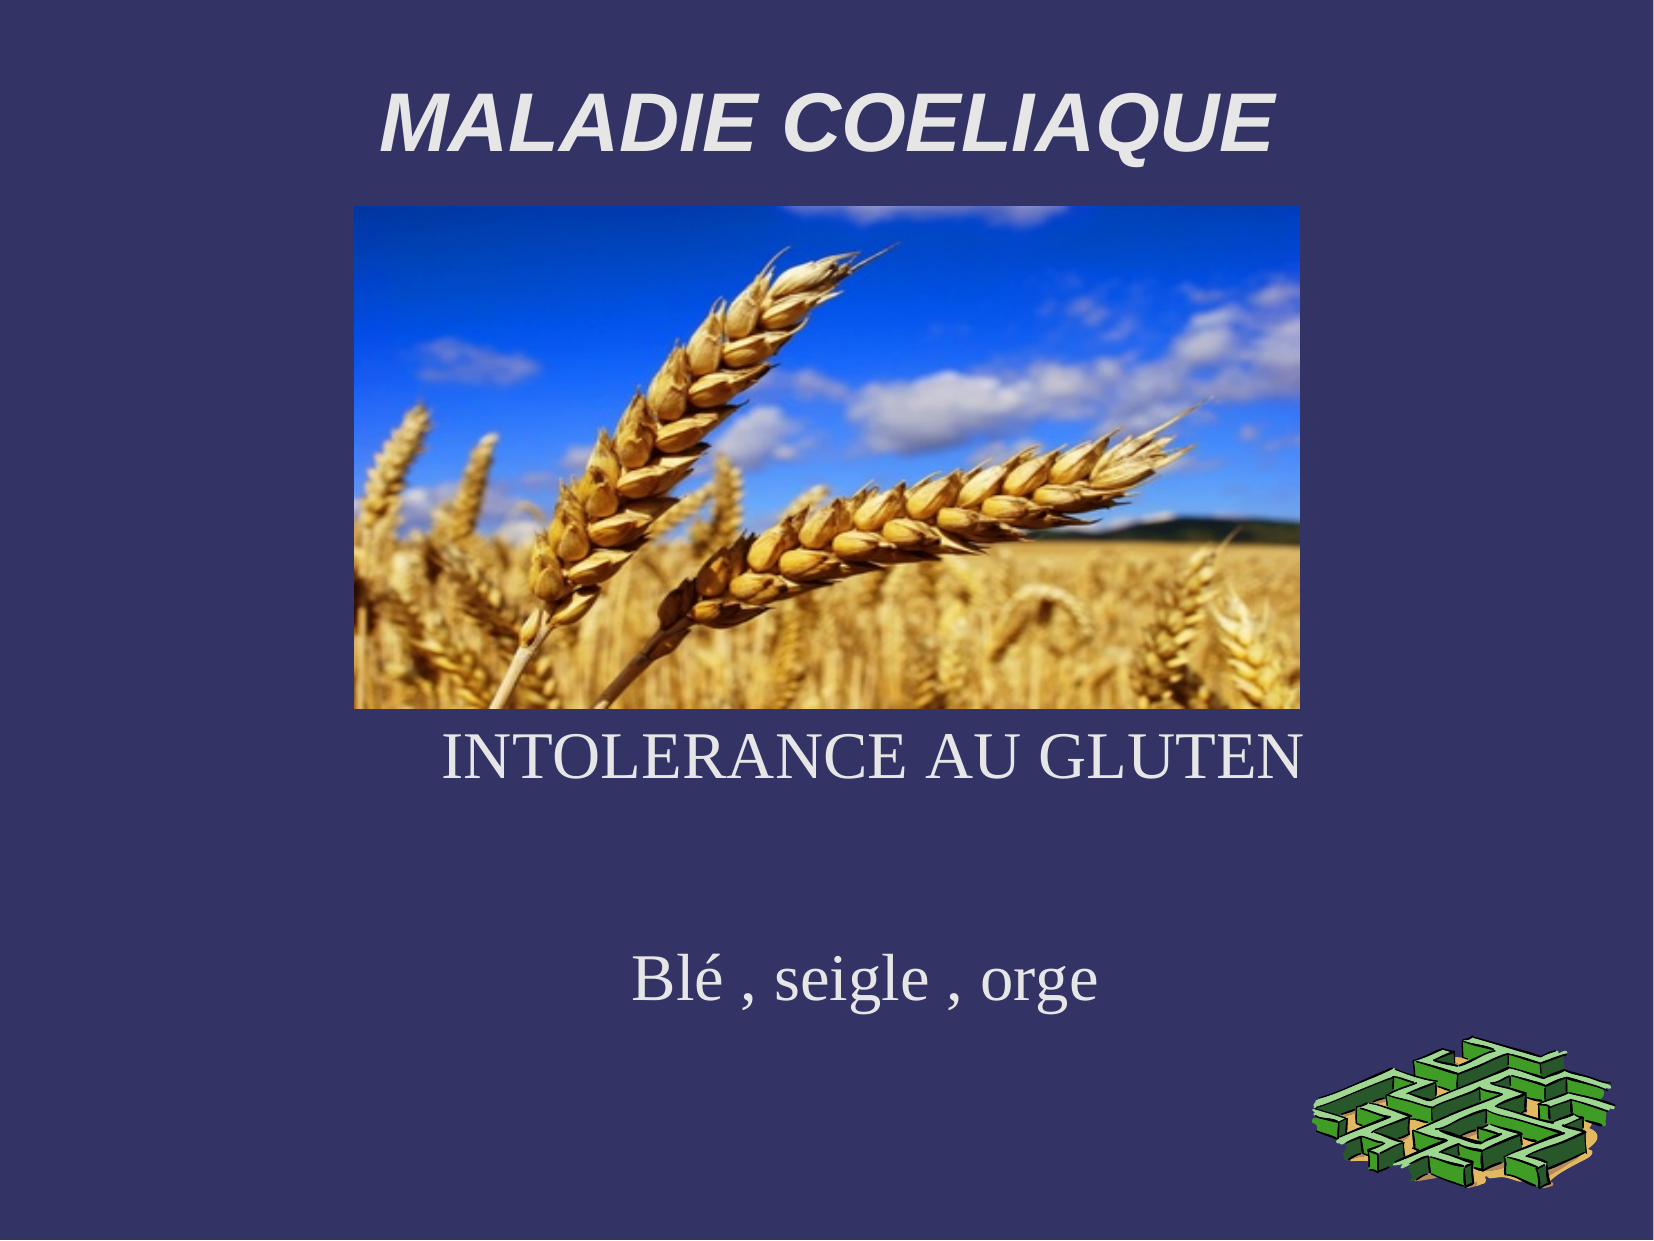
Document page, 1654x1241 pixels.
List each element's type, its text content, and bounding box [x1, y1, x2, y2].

title MALADIE COELIAQUE [121, 19, 1534, 227]
subtitle INTOLERANCE AU GLUTEN Blé , seigle , orge [178, 364, 1570, 1147]
picture [354, 206, 1300, 709]
